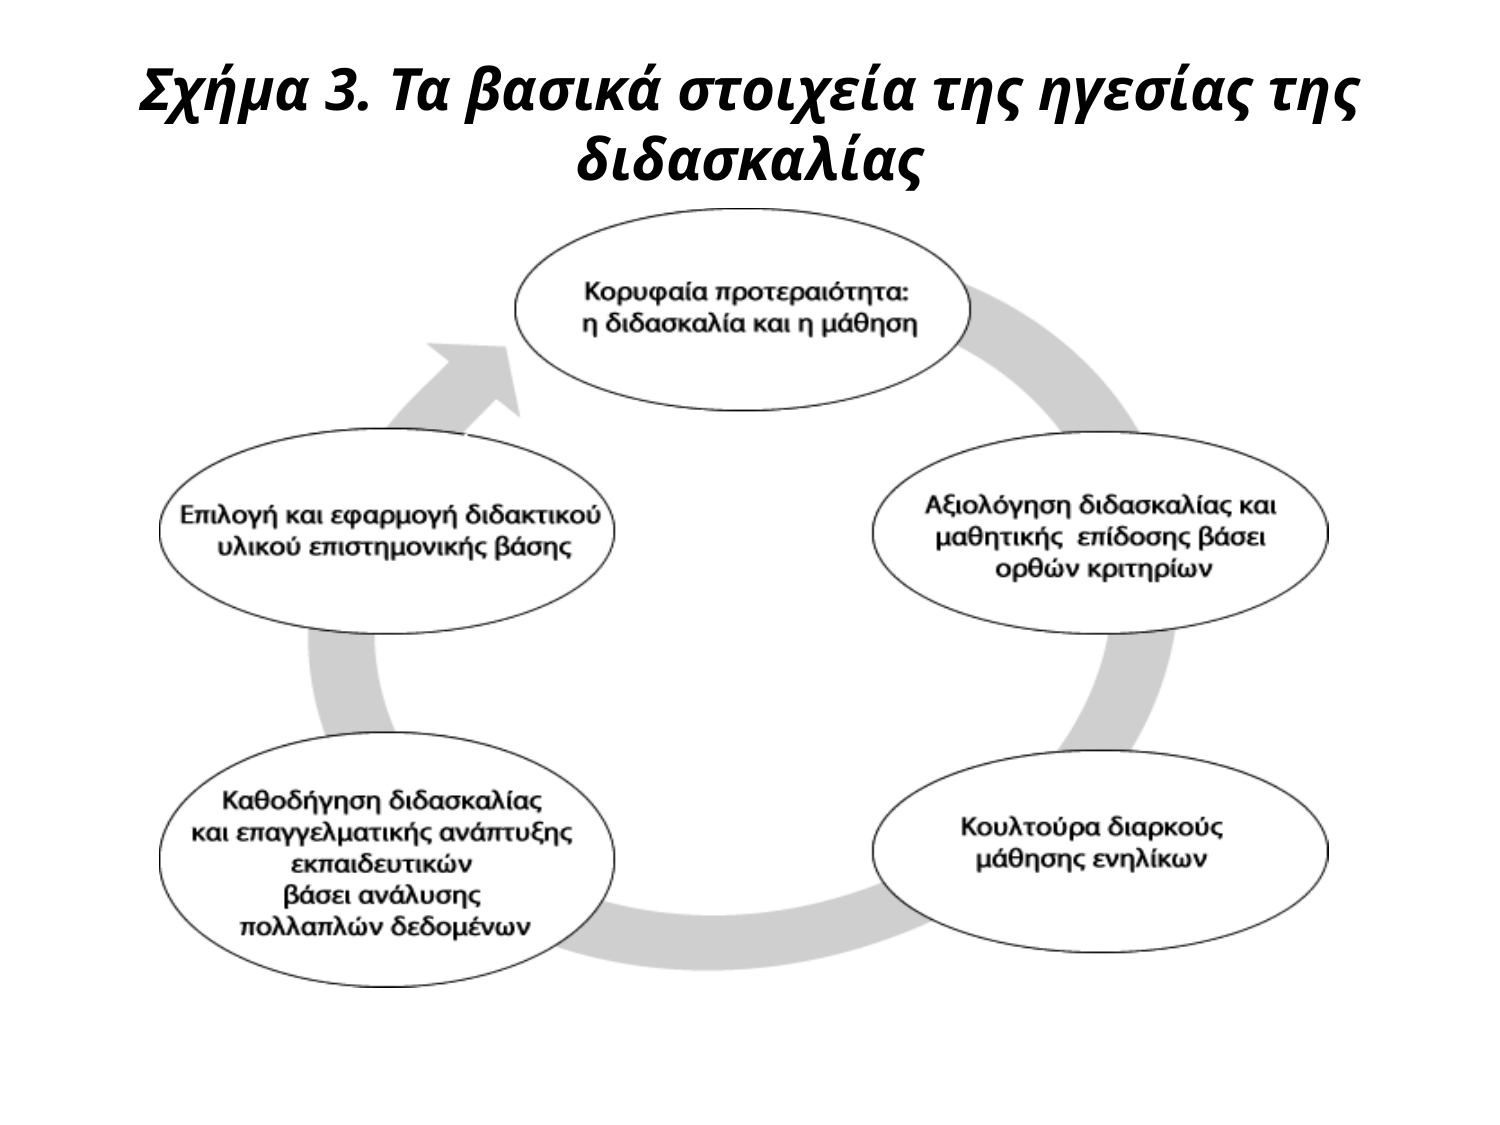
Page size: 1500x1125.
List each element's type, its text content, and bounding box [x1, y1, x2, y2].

title Σχήμα 3. Τα βασικά στοιχεία της ηγεσίας της διδασκαλίας [75, 45, 1425, 233]
picture [159, 208, 1329, 988]
